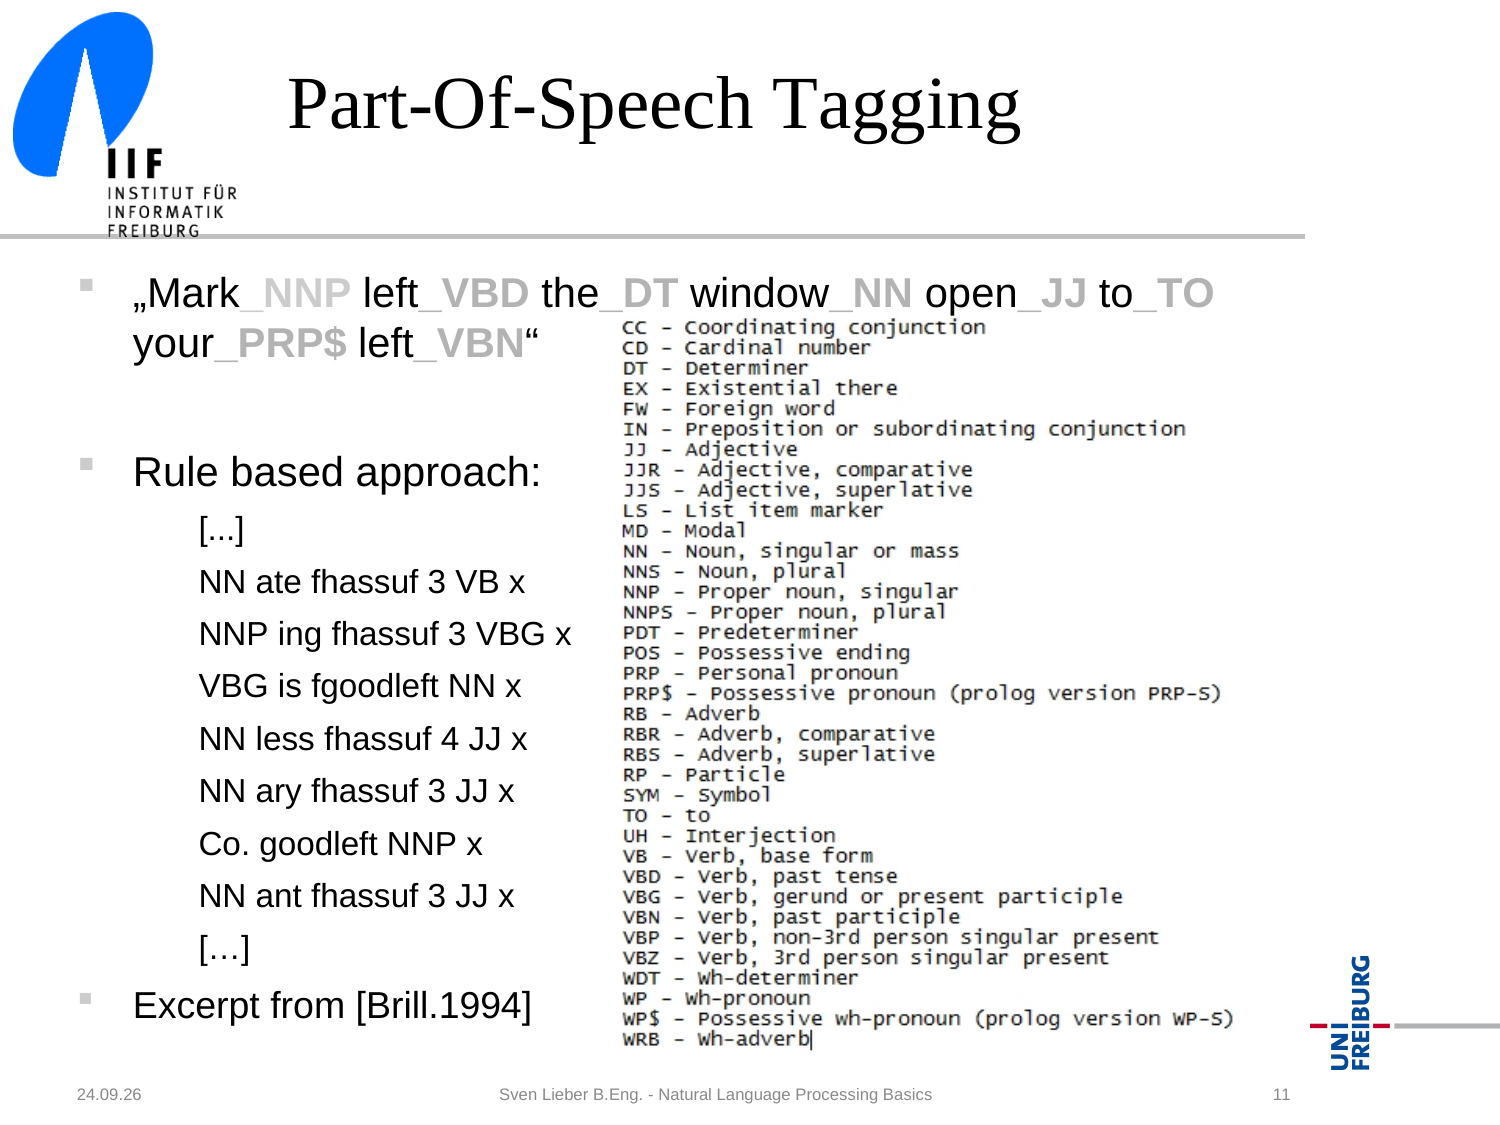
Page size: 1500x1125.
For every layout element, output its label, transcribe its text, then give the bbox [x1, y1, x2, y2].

list „Mark_NNP left_VBD the_DT window_NN open_JJ to_TO your_PRP$ left_VBN“ Rule based approach: [...] NN ate fhassuf 3 VB x NNP ing fhassuf 3 VBG x VBG is fgoodleft NN x NN less fhassuf 4 JJ x NN ary fhassuf 3 JJ x Co. goodleft NNP x NN ant fhassuf 3 JJ x […] Excerpt from [Brill.1994] [76, 265, 1306, 1026]
title Part-Of-Speech Tagging [272, 46, 1306, 152]
picture [1310, 956, 1500, 1070]
picture [13, 12, 237, 237]
picture [620, 317, 1267, 1063]
